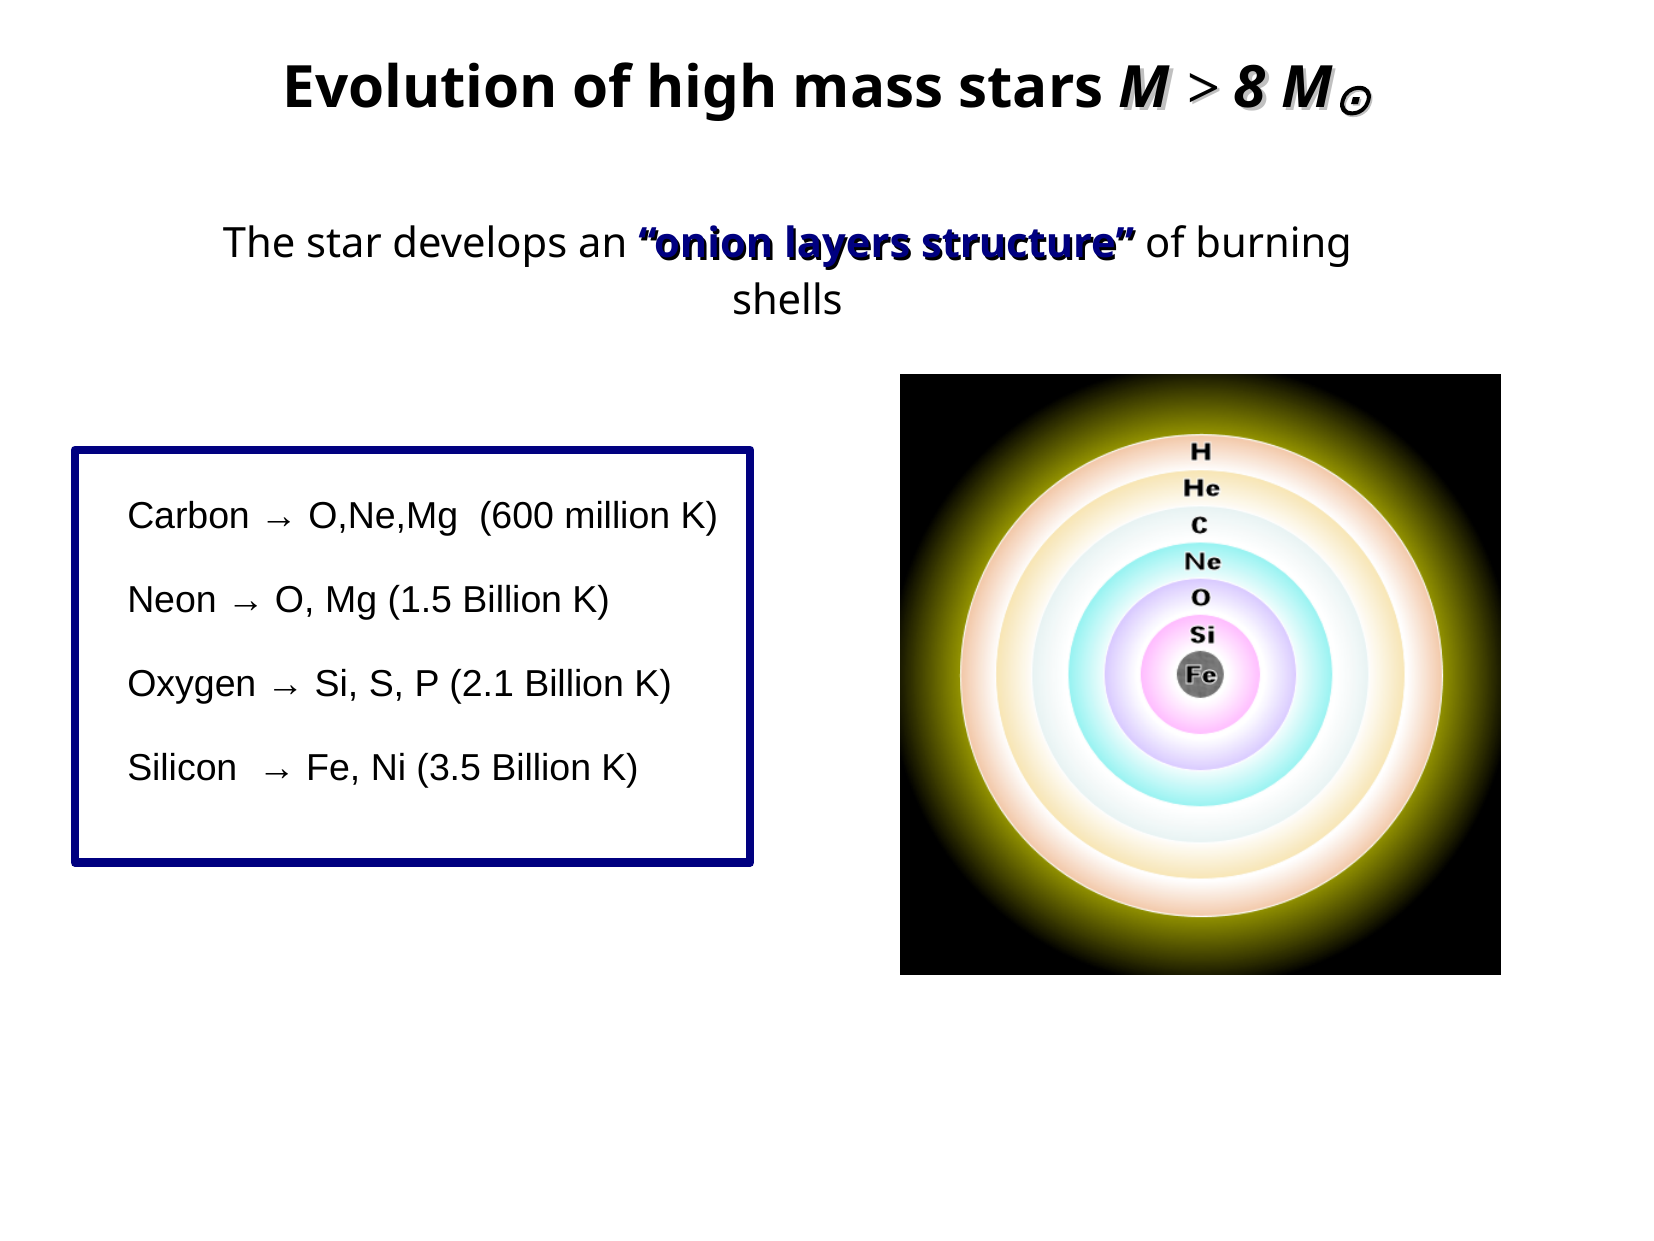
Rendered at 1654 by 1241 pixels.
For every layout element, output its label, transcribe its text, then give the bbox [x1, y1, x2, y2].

picture [900, 374, 1501, 976]
text_box The star develops an “onion layers structure” of burning shells [150, 205, 1426, 279]
text_box Carbon → O,Ne,Mg (600 million K) Neon → O, Mg (1.5 Billion K) Oxygen → Si, S, P (2.1 Billion K) Silicon → Fe, Ni (3.5 Billion K) [112, 487, 751, 839]
text_box [75, 150, 1576, 863]
text_box Evolution of high mass stars M > 8 M⊙ [0, 37, 1654, 164]
